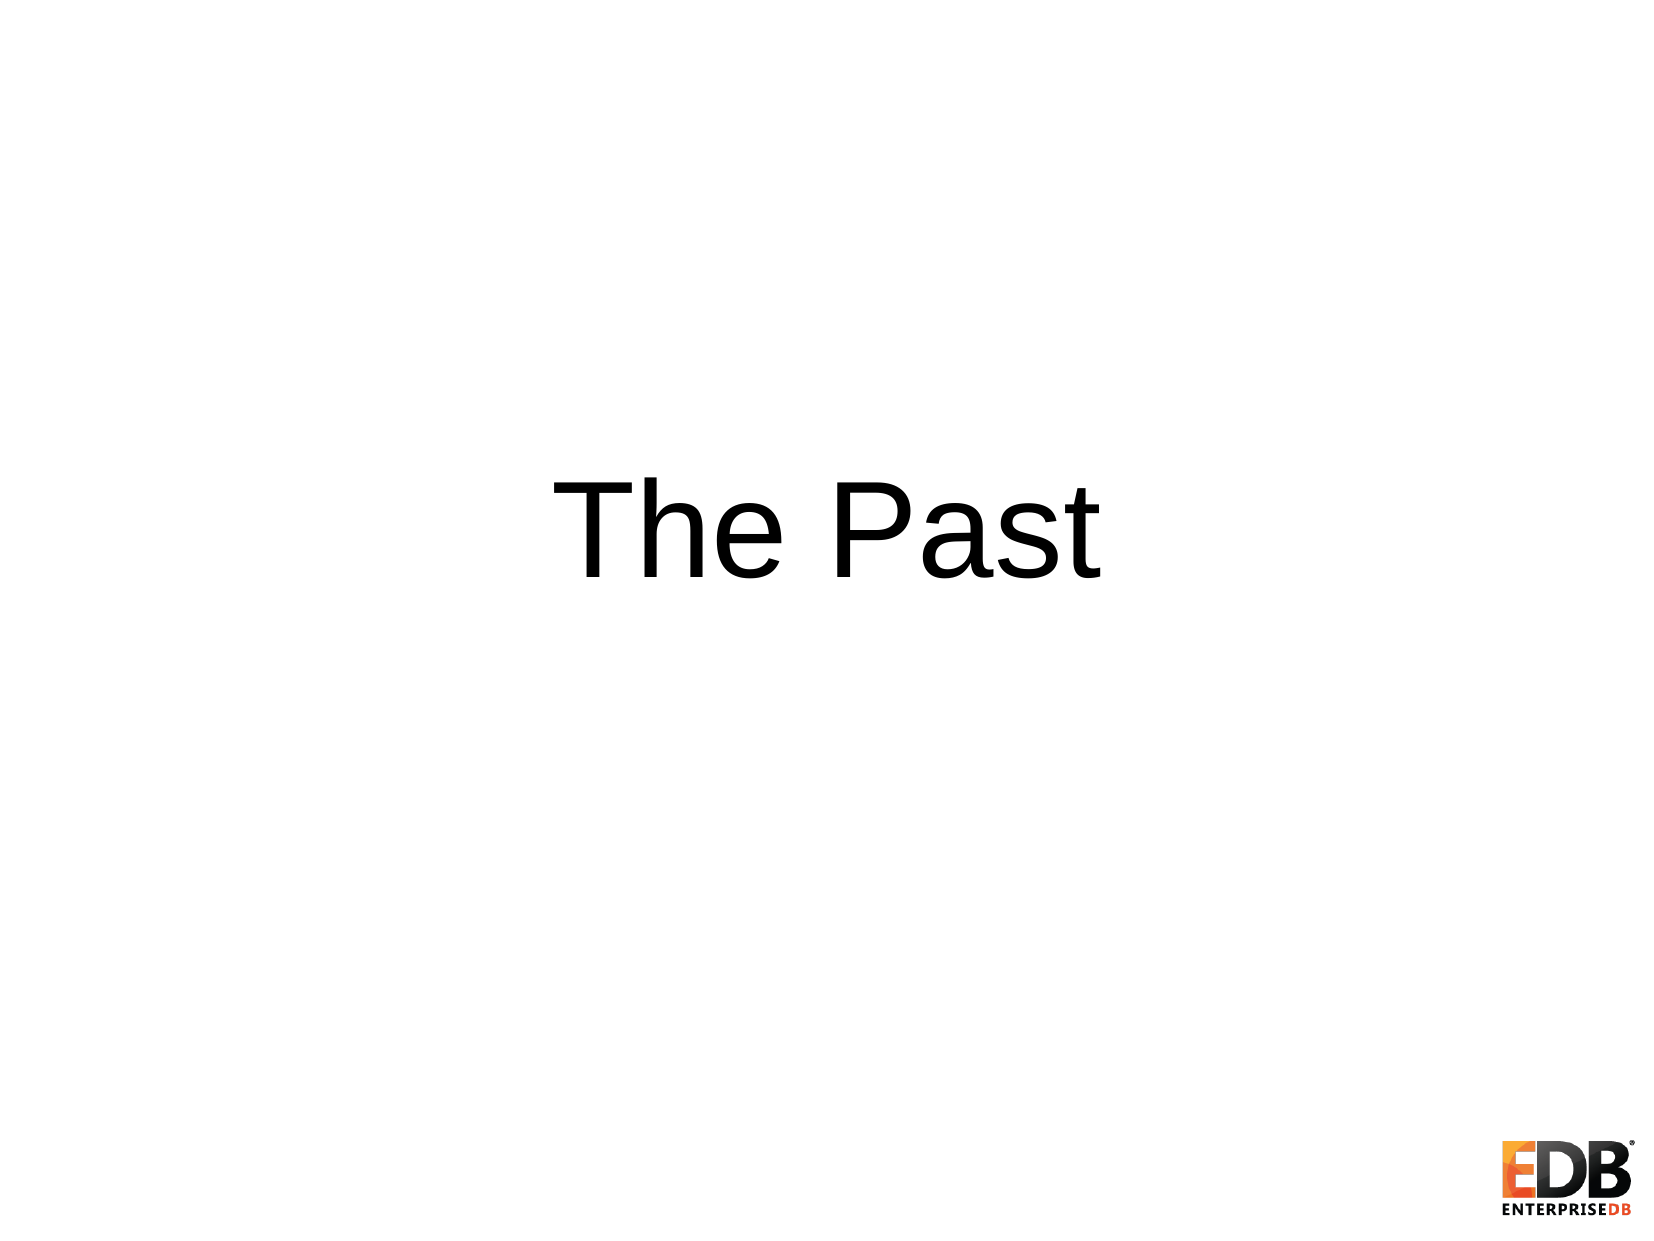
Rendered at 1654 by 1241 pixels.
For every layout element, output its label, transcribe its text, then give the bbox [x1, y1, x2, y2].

picture [1500, 1136, 1636, 1216]
subtitle The Past [82, 49, 1571, 1010]
